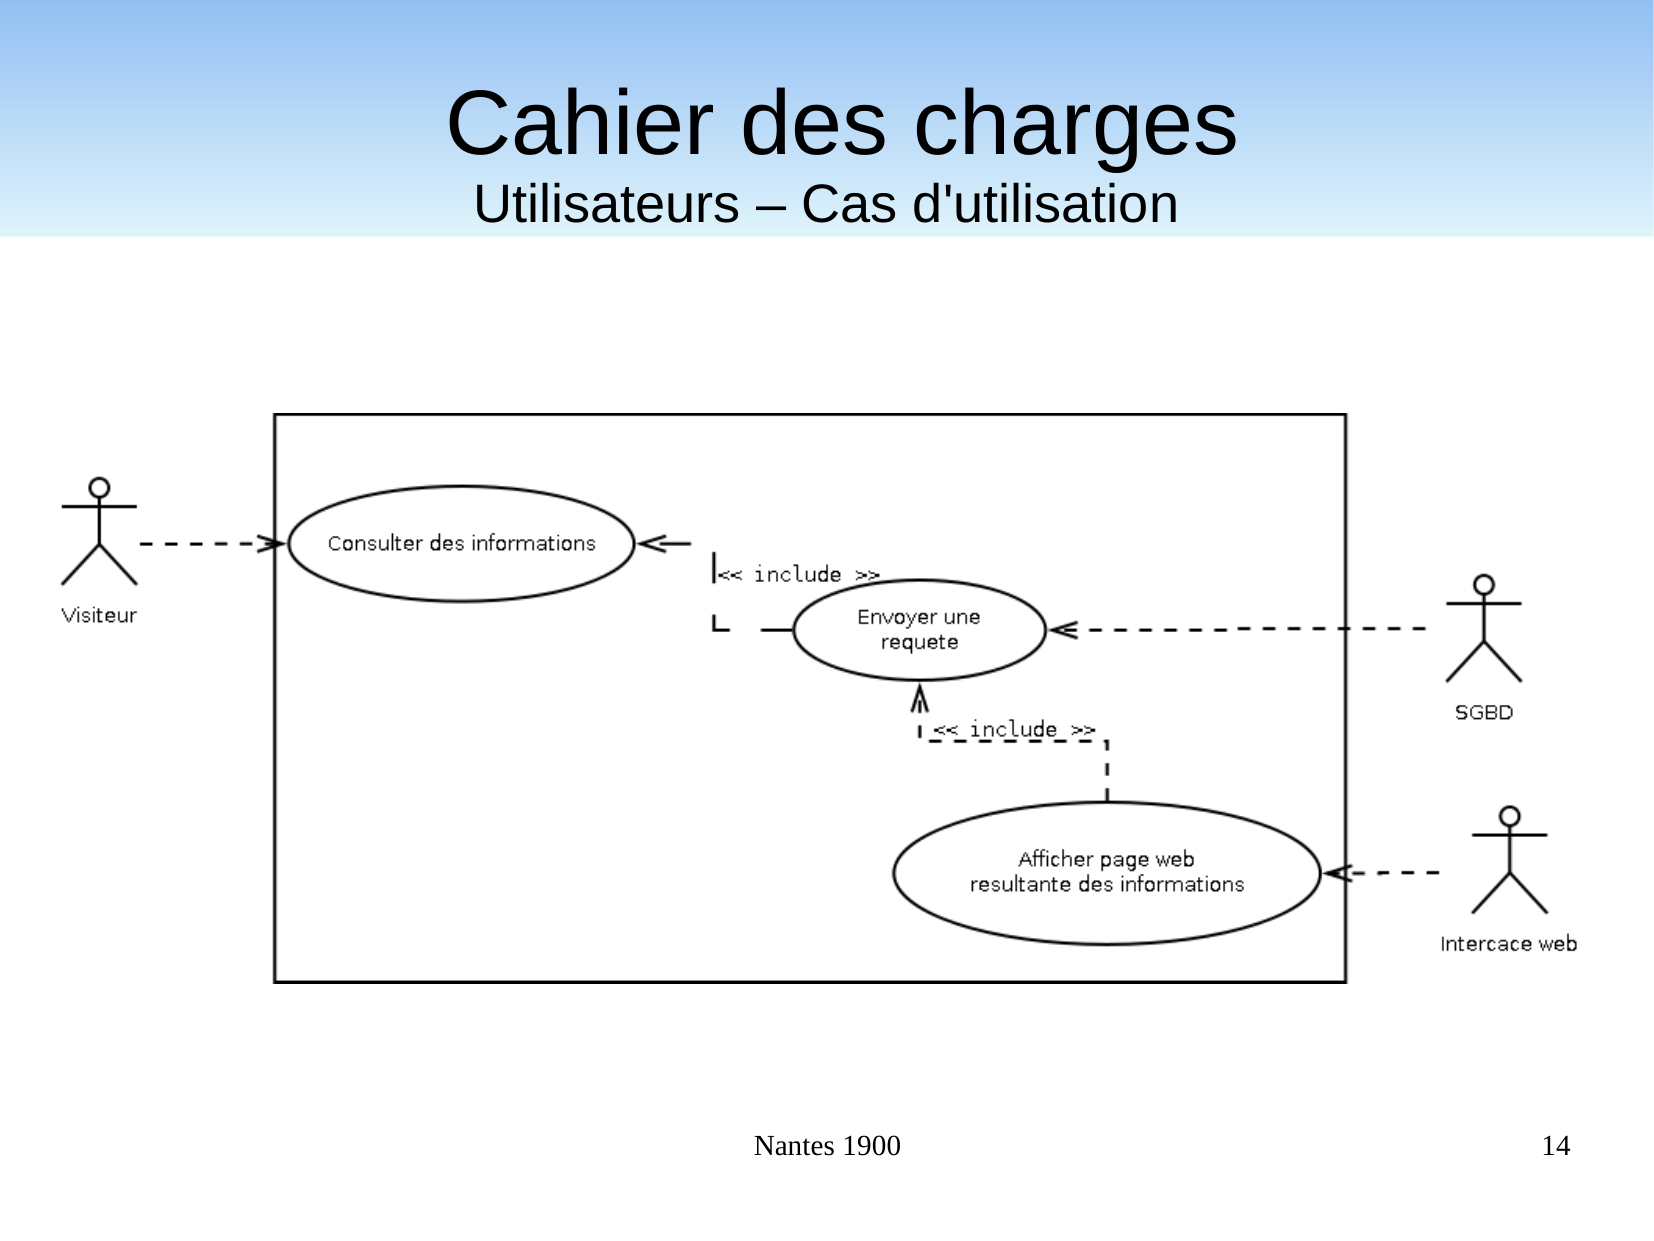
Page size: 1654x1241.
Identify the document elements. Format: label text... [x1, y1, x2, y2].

title Cahier des charges Utilisateurs – Cas d'utilisation [82, 49, 1571, 257]
picture [0, 0, 1654, 1241]
